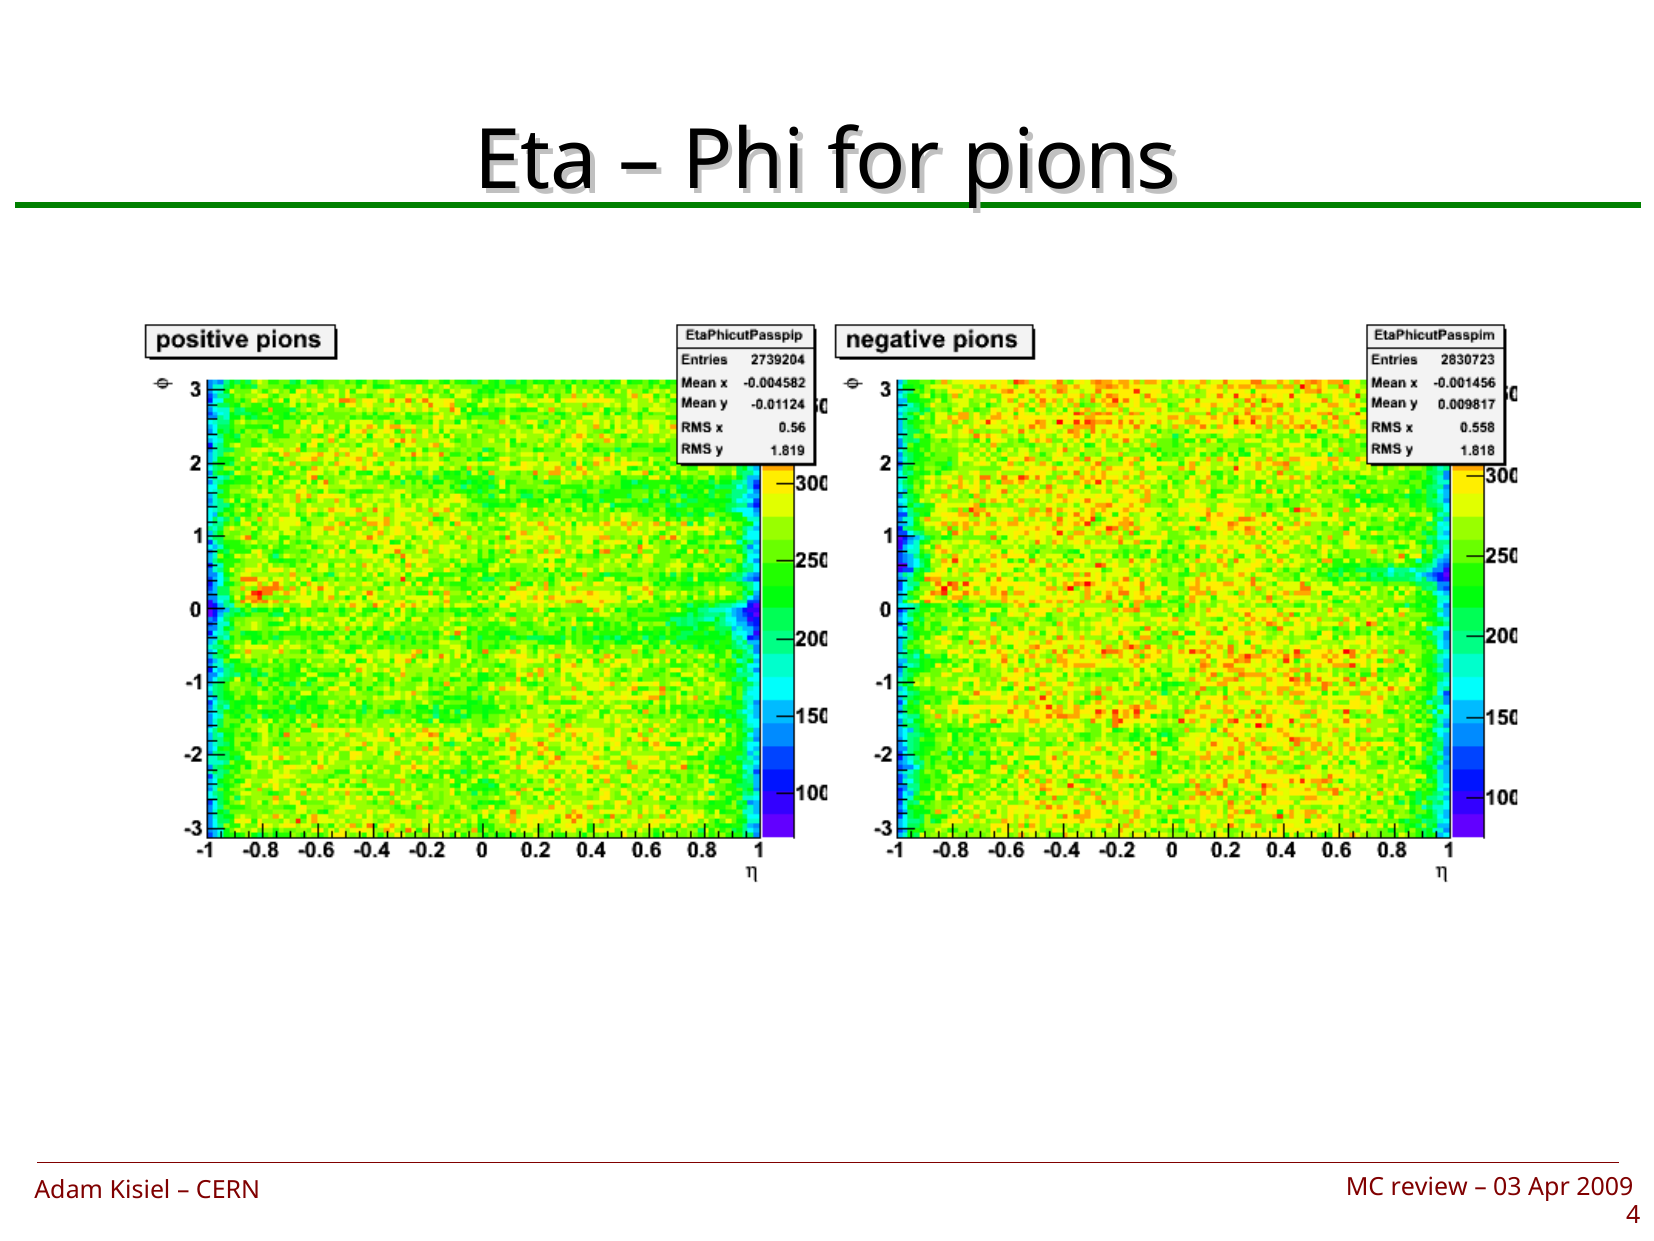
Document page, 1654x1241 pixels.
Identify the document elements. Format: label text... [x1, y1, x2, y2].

title Eta – Phi for pions [119, 52, 1532, 261]
picture [139, 323, 1519, 896]
